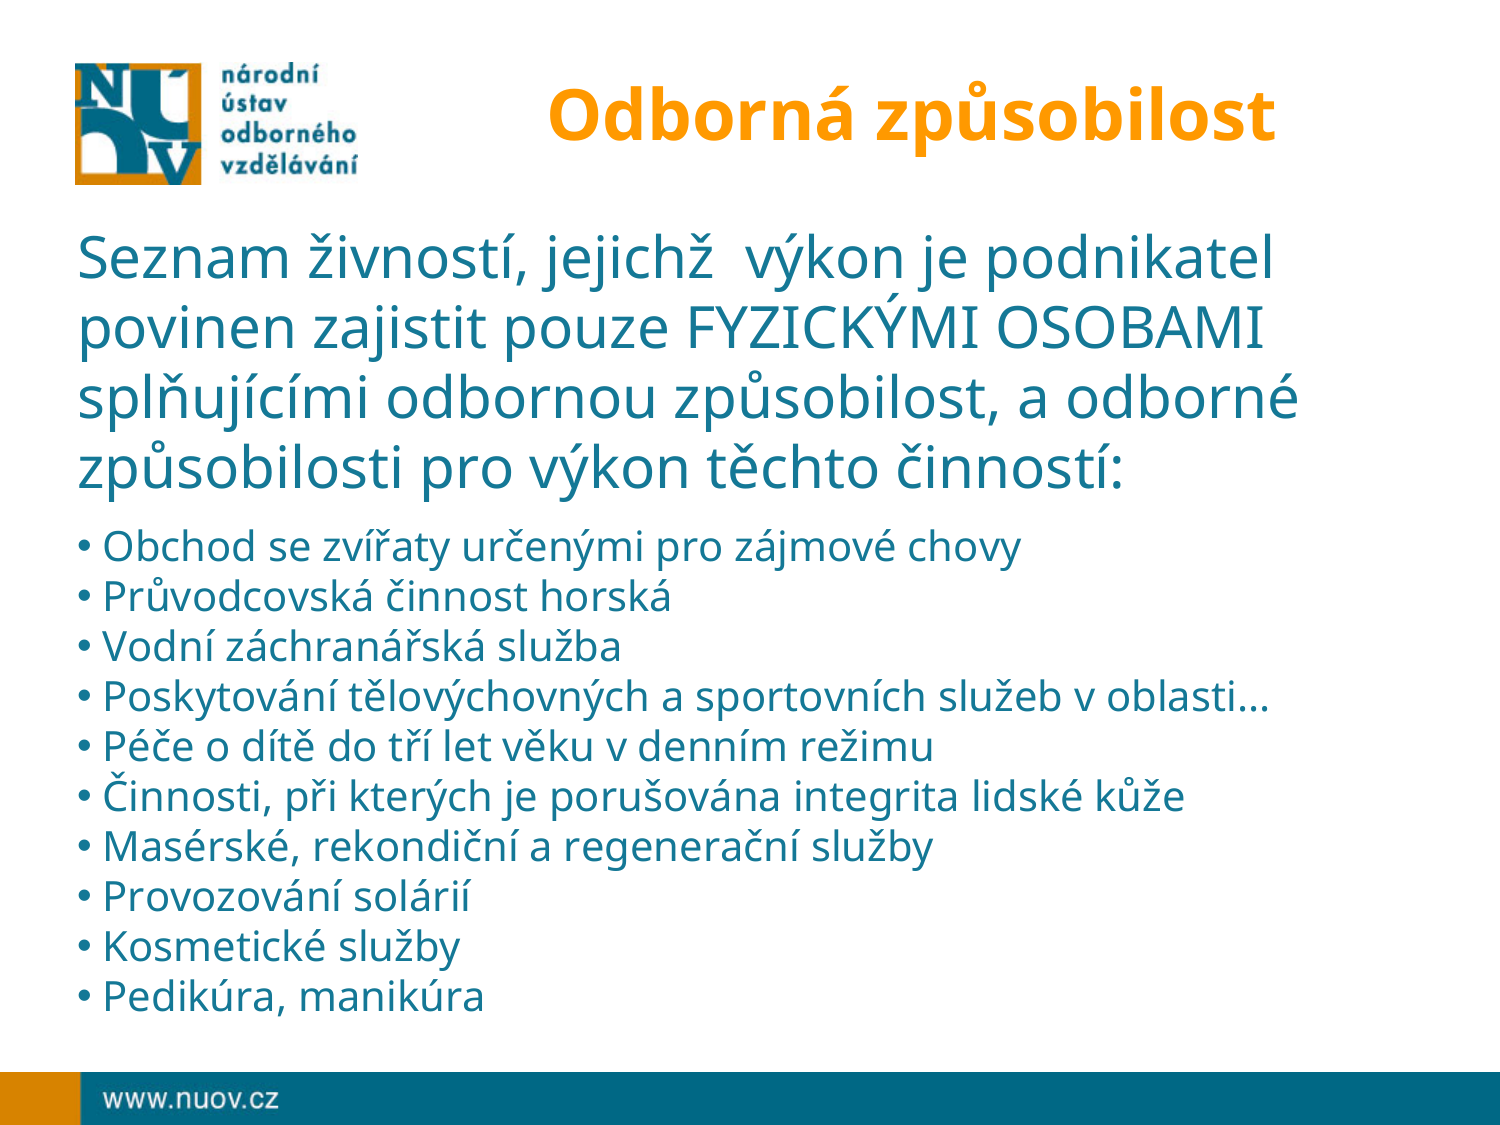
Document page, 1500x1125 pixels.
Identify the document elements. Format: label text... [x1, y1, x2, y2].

text_box [75, 62, 358, 185]
text_box Seznam živností, jejichž výkon je podnikatel povinen zajistit pouze FYZICKÝMI OSOBAMI splňujícími odbornou způsobilost, a odborné způsobilosti pro výkon těchto činností: Obchod se zvířaty určenými pro zájmové chovy Průvodcovská činnost horská Vodní záchranářská služba Poskytování tělovýchovných a sportovních služeb v oblasti... Péče o dítě do tří let věku v denním režimu Činnosti, při kterých je porušována integrita lidské kůže Masérské, rekondiční a regenerační služby Provozování solárií Kosmetické služby Pedikúra, manikúra [62, 212, 1463, 1028]
text_box [0, 1072, 1500, 1125]
title Odborná způsobilost [399, 37, 1425, 188]
